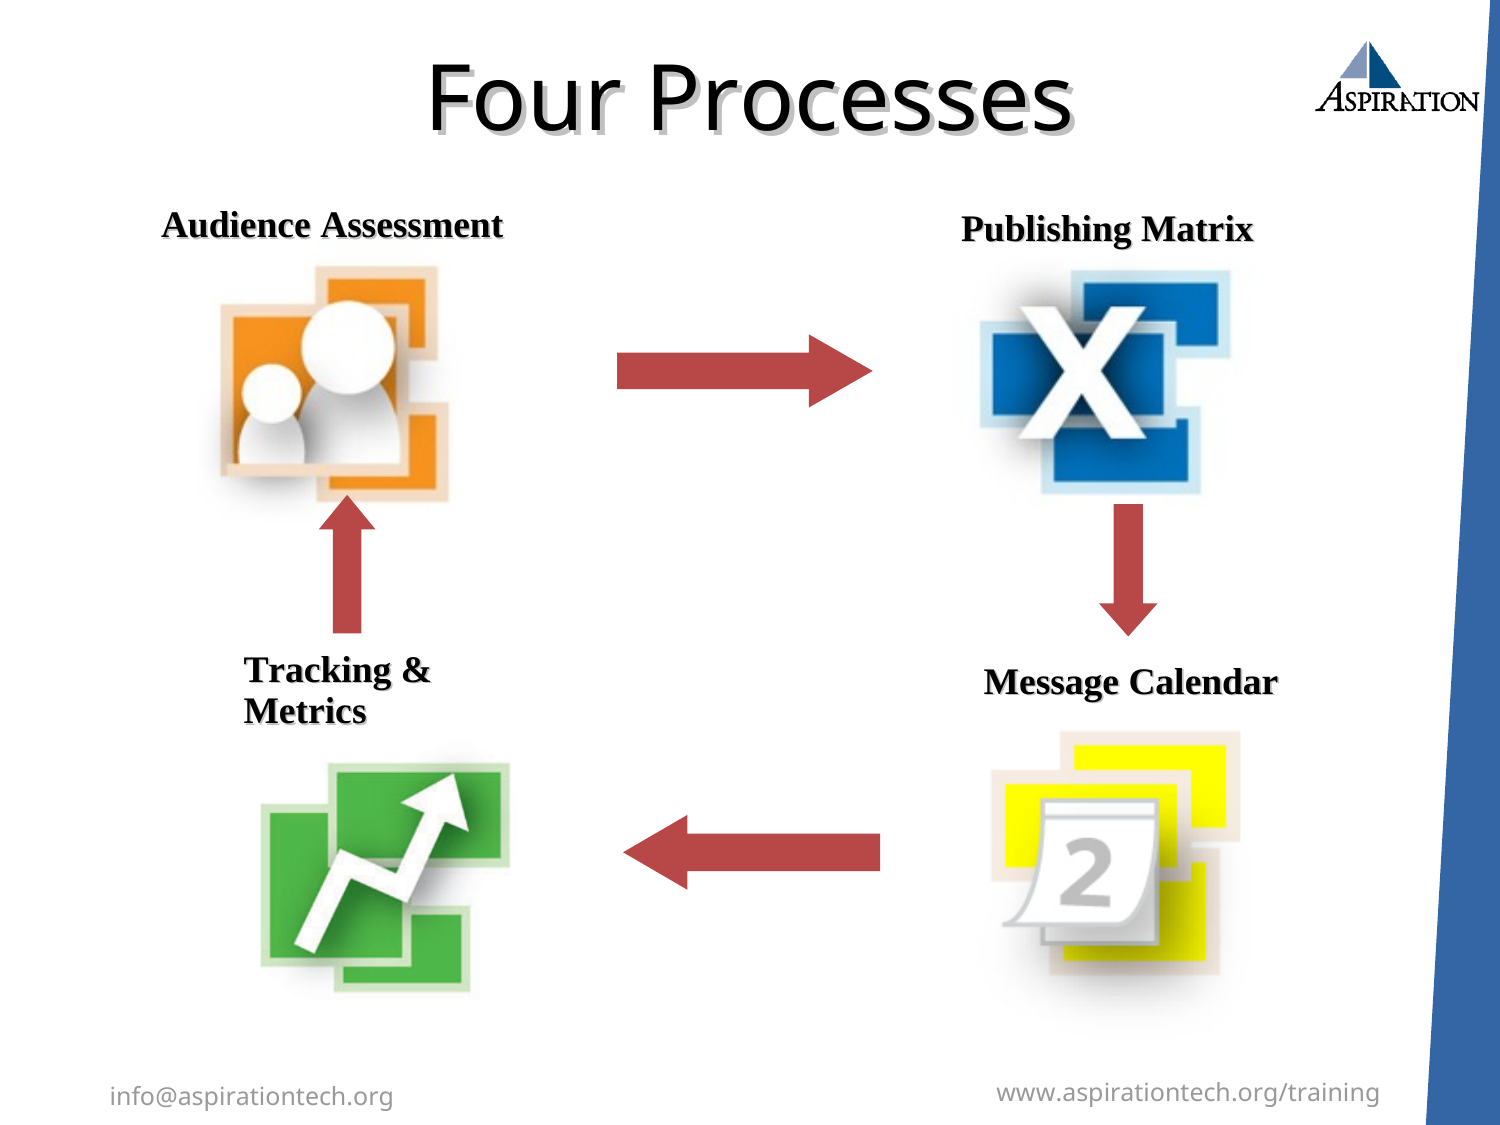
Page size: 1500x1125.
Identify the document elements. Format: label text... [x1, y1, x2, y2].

text_box Message Calendar [968, 650, 1305, 703]
picture [1425, 41, 1480, 120]
picture [183, 246, 487, 536]
text_box Publishing Matrix [946, 197, 1274, 250]
picture [240, 730, 530, 1021]
text_box Audience Assessment [146, 194, 545, 246]
text_box [1098, 504, 1158, 637]
text_box [617, 334, 873, 408]
text_box [623, 814, 881, 890]
title Four Processes [74, 23, 1425, 164]
picture [952, 250, 1255, 530]
text_box Tracking & Metrics [228, 638, 571, 691]
picture [949, 727, 1266, 1054]
text_box [318, 494, 376, 634]
